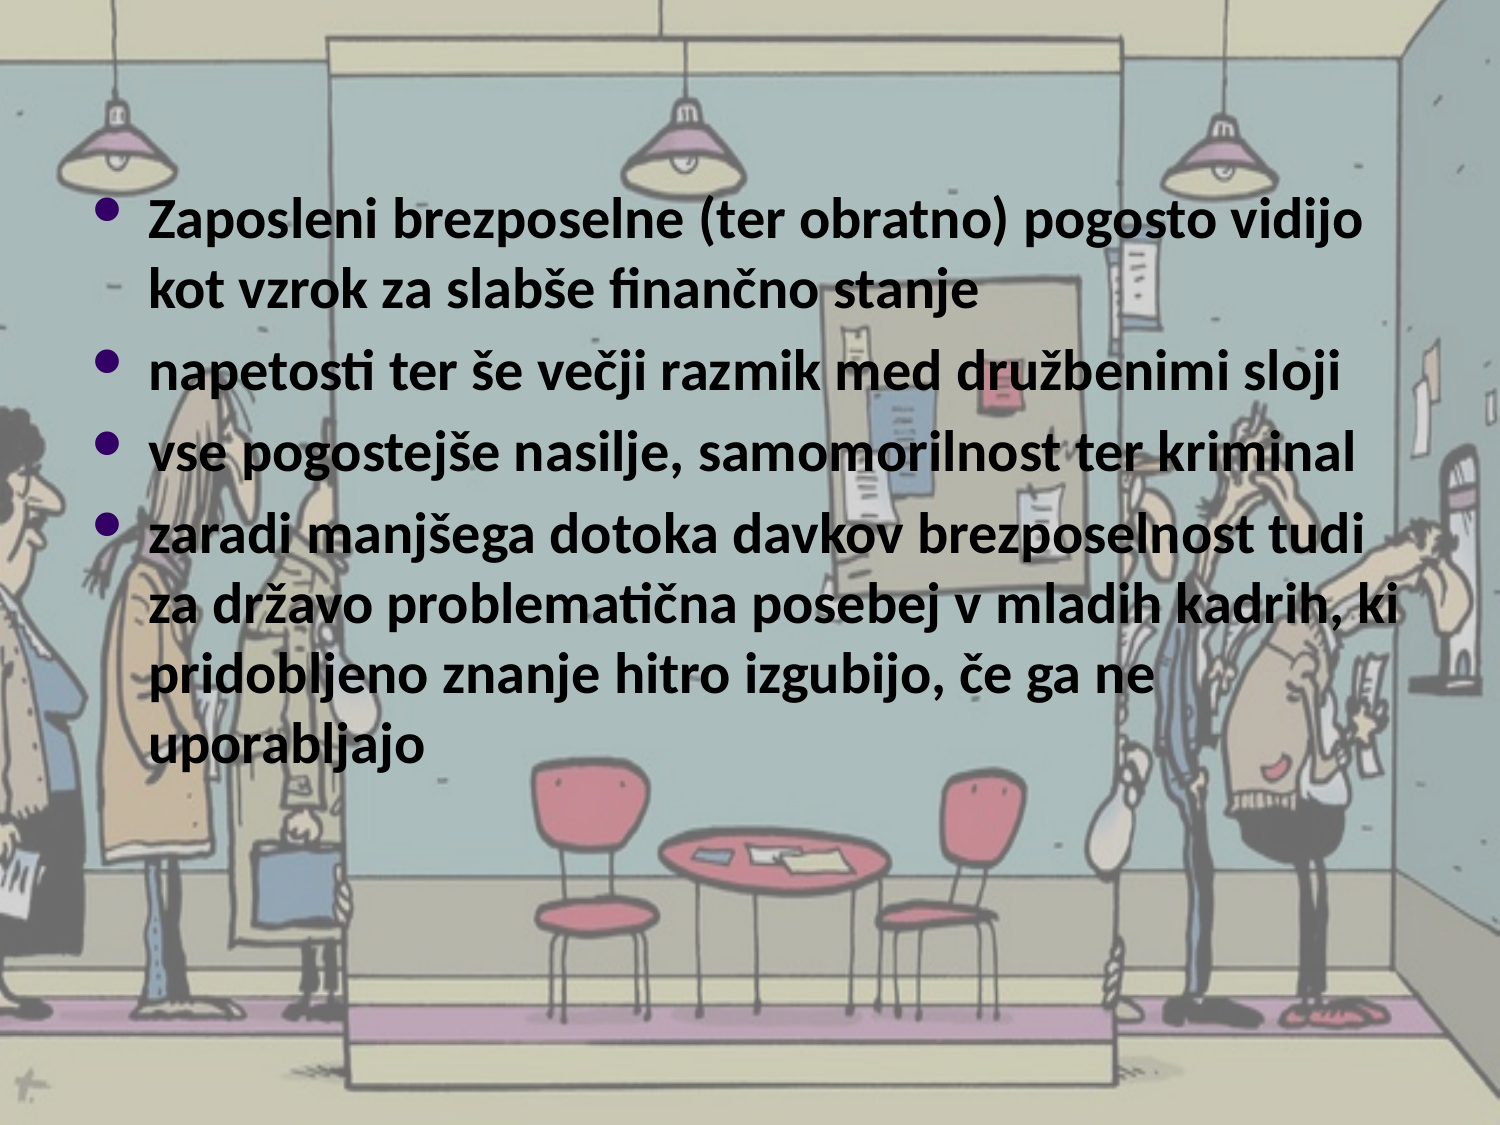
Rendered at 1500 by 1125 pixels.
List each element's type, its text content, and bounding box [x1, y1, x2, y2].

picture [0, 0, 1500, 1125]
list Zaposleni brezposelne (ter obratno) pogosto vidijo kot vzrok za slabše finančno stanje napetosti ter še večji razmik med družbenimi sloji vse pogostejše nasilje, samomorilnost ter kriminal zaradi manjšega dotoka davkov brezposelnost tudi za državo problematična posebej v mladih kadrih, ki pridobljeno znanje hitro izgubijo, če ga ne uporabljajo [76, 172, 1427, 897]
